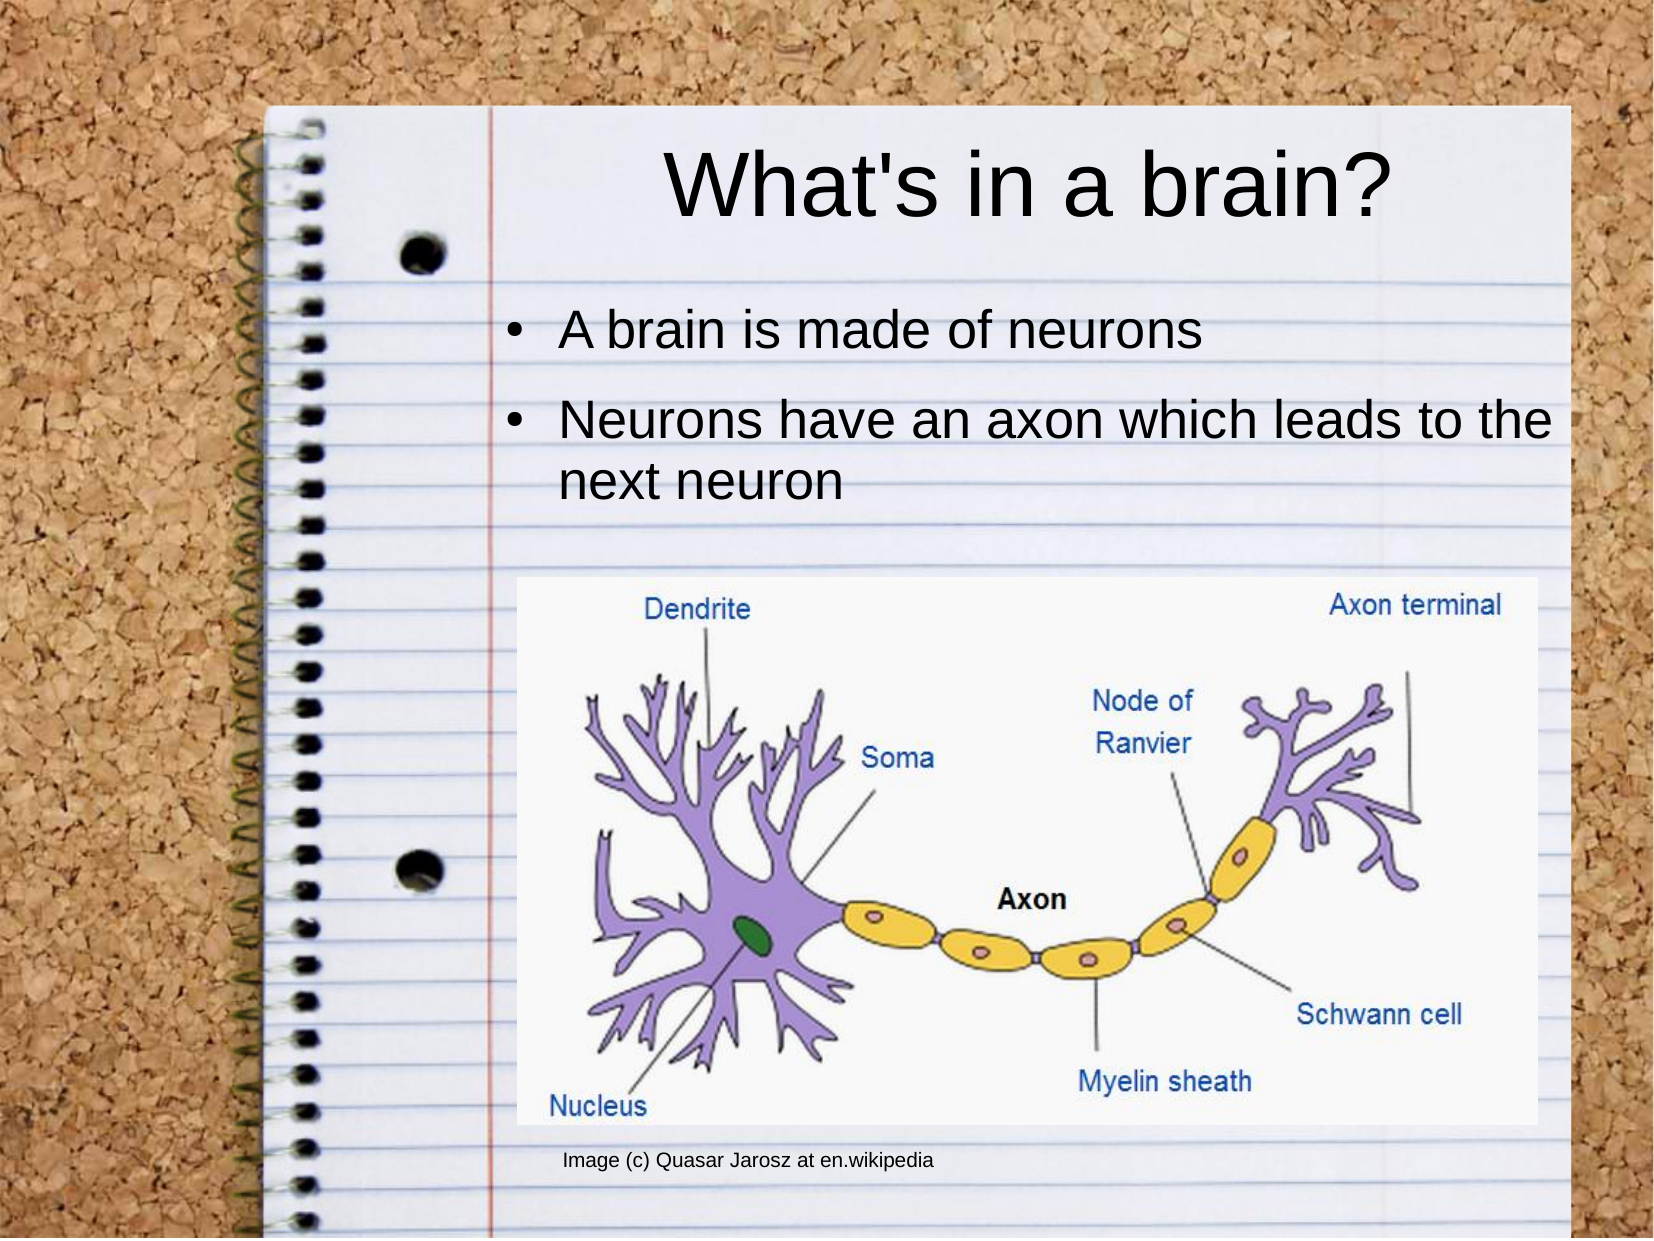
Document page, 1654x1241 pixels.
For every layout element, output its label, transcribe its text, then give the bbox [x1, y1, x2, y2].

list Image (c) Quasar Jarosz at en.wikipedia [491, 1148, 1576, 1187]
picture [0, 0, 1654, 1238]
title What's in a brain? [487, 112, 1571, 257]
list A brain is made of neurons Neurons have an axon which leads to the next neuron [487, 300, 1571, 1238]
picture [517, 577, 1538, 1126]
